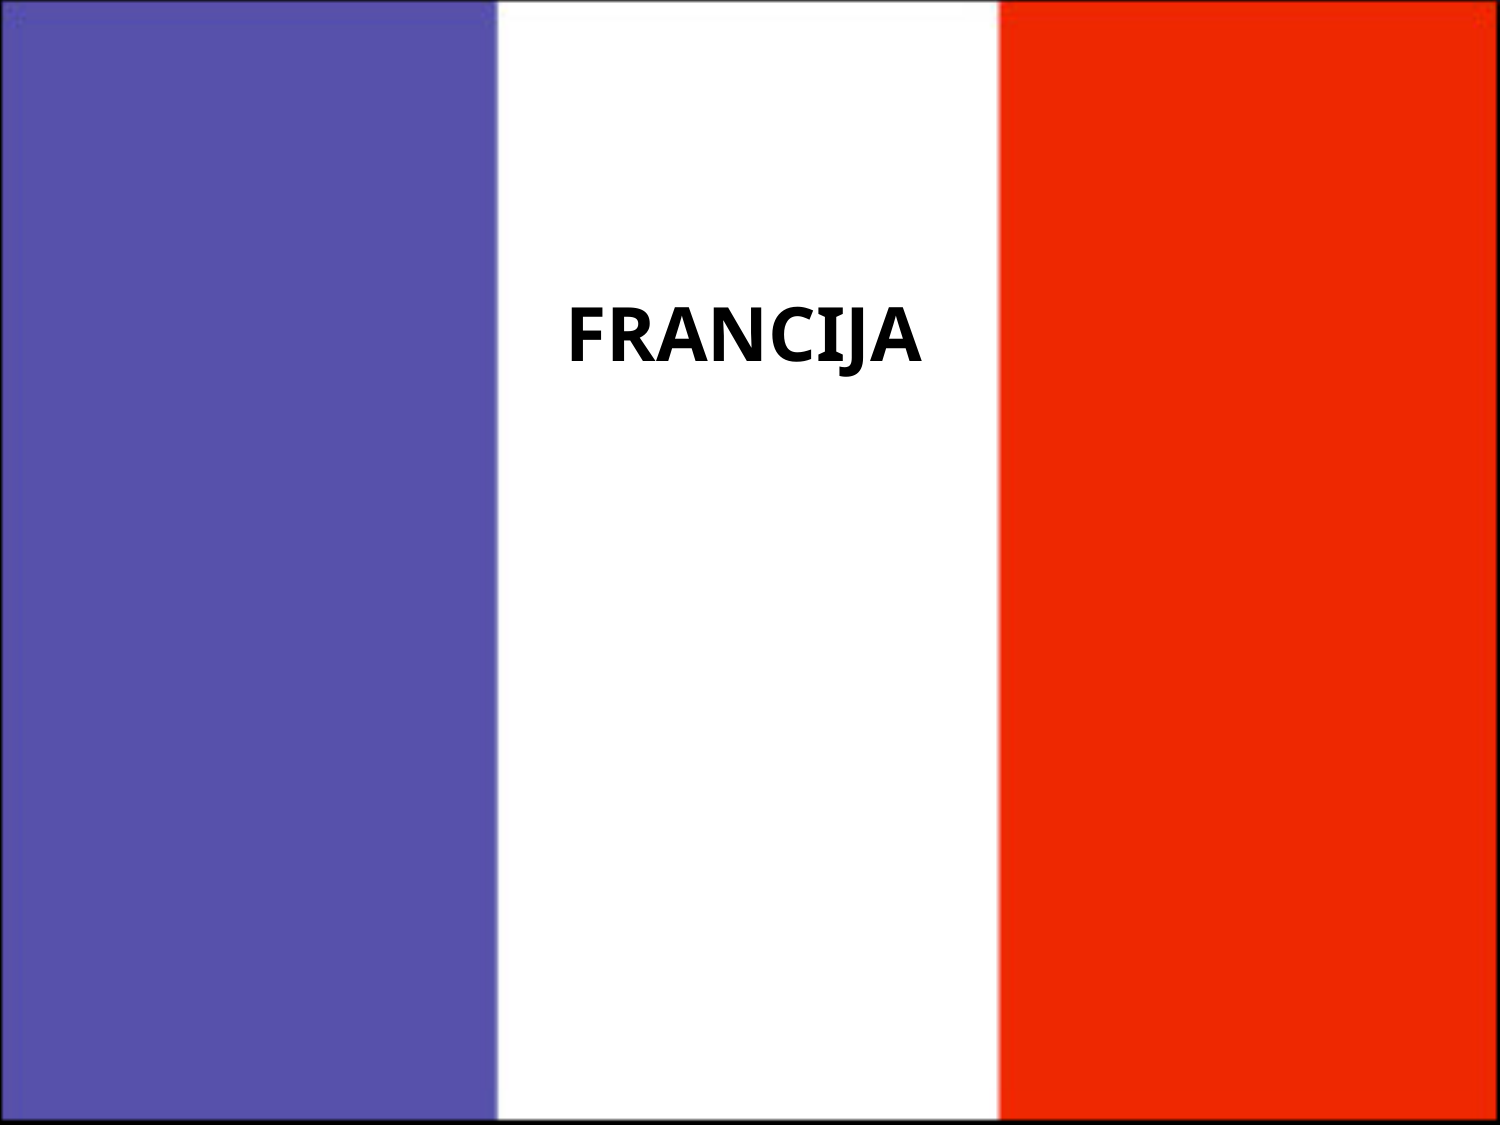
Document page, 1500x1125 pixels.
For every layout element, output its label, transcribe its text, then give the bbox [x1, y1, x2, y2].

picture [0, 0, 1500, 1125]
text_box FRANCIJA [29, 278, 1459, 622]
